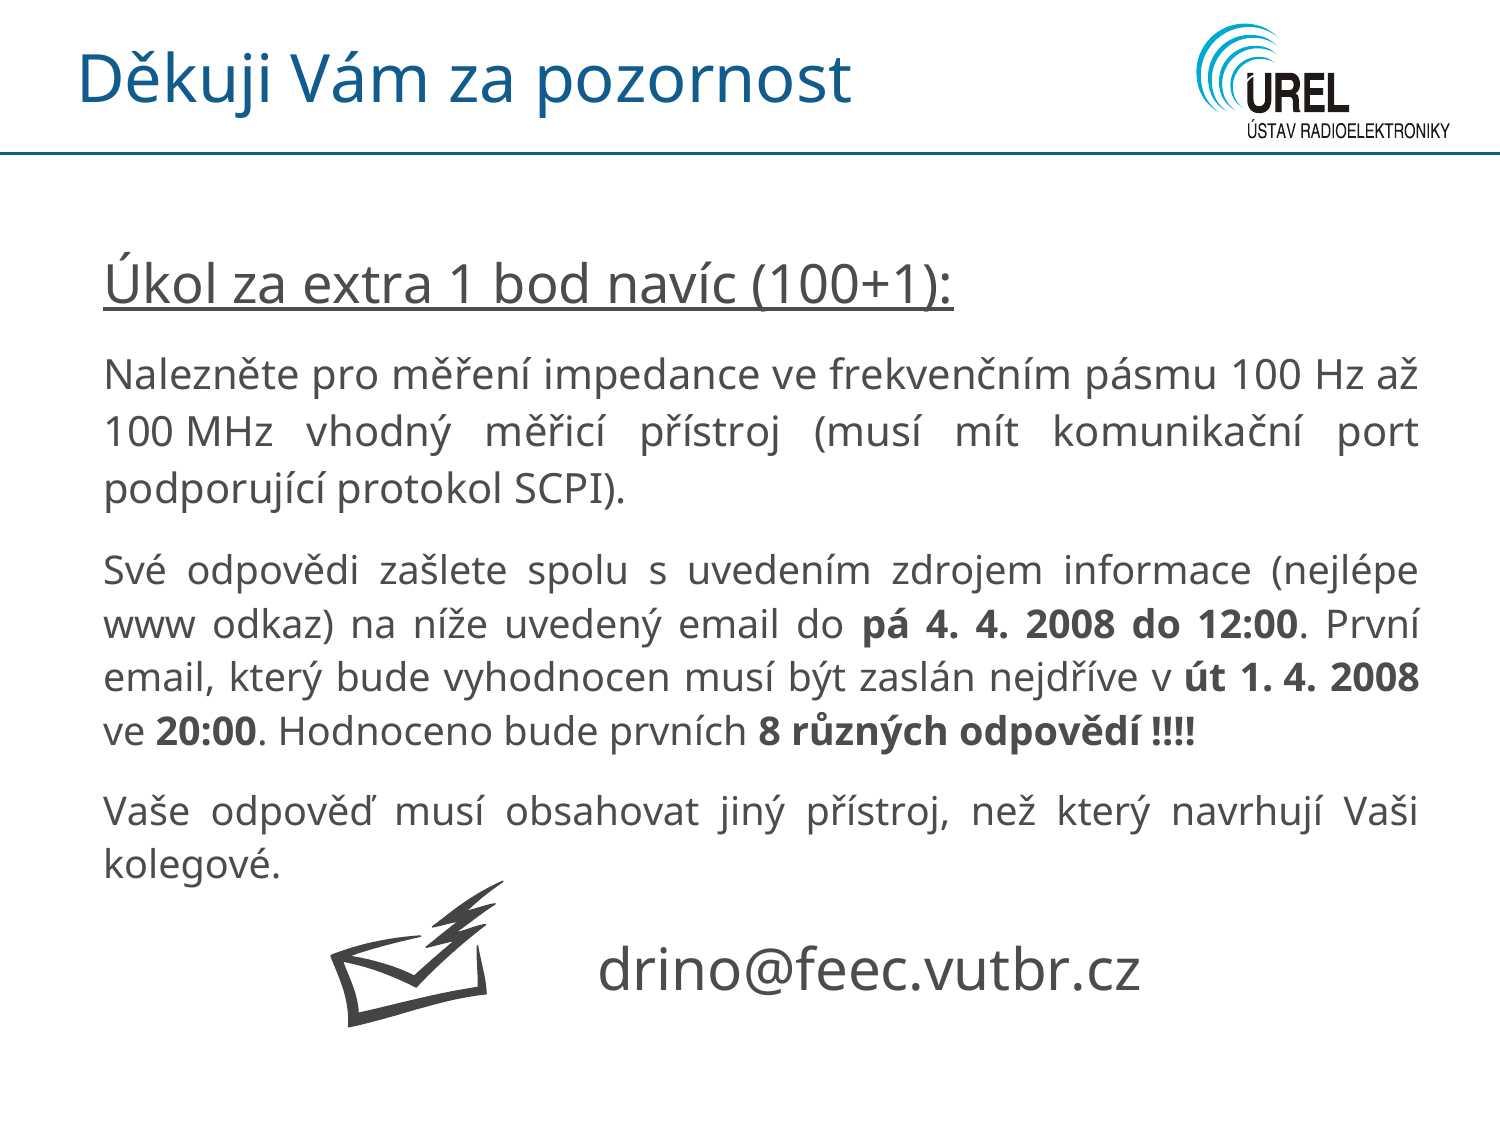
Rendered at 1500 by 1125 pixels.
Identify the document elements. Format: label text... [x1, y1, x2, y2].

list drino@feec.vutbr.cz [527, 920, 1211, 1009]
picture [1196, 23, 1236, 62]
picture [1196, 23, 1450, 160]
text_box Děkuji Vám za pozornost [0, 0, 1500, 152]
text_box Úkol za extra 1 bod navíc (100+1): Nalezněte pro měření impedance ve frekvenčním pásmu 100 Hz až 100 MHz vhodný měřicí přístroj (musí mít komunikační port podporující protokol SCPI). Své odpovědi zašlete spolu s uvedením zdrojem informace (nejlépe www odkaz) na níže uvedený email do pá 4. 4. 2008 do 12:00. První email, který bude vyhodnocen musí být zaslán nejdříve v út 1. 4. 2008 ve 20:00. Hodnoceno bude prvních 8 různých odpovědí !!!! Vaše odpověď musí obsahovat jiný přístroj, než který navrhují Vaši kolegové. [88, 237, 1436, 899]
text_box [331, 899, 496, 1027]
